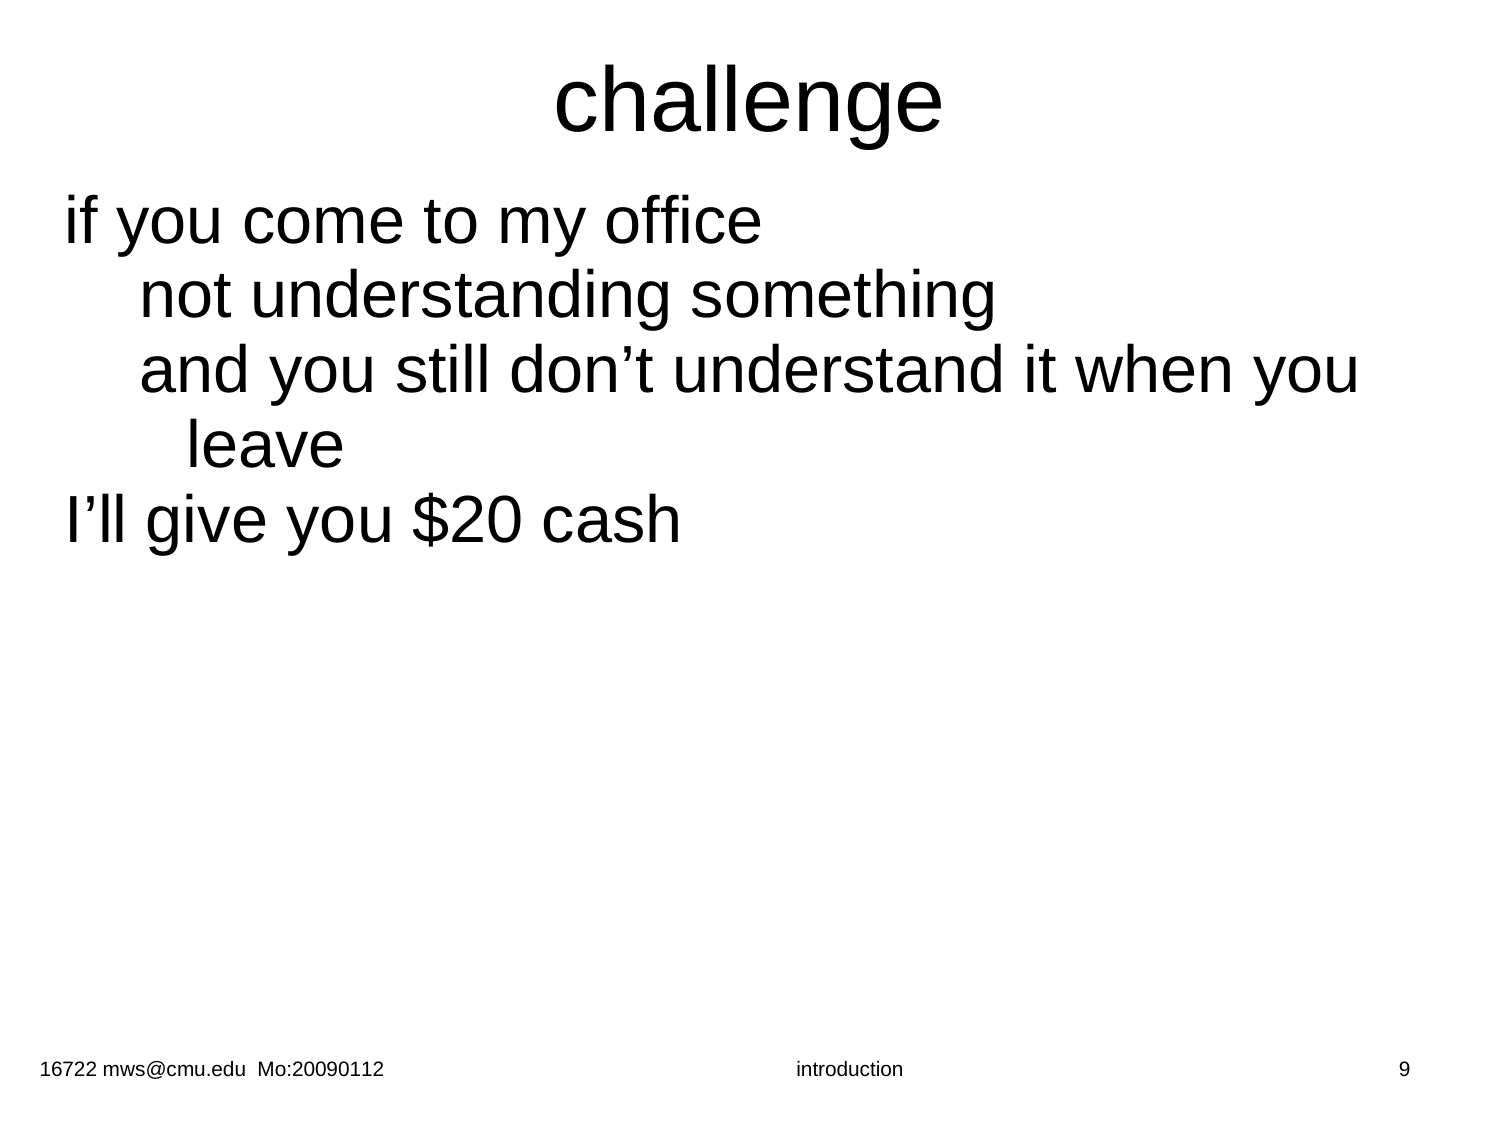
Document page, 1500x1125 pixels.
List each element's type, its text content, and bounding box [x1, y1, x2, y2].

title challenge [24, 37, 1476, 163]
list if you come to my office not understanding something and you still don’t understand it when you leave I’ll give you $20 cash [49, 174, 1425, 1013]
